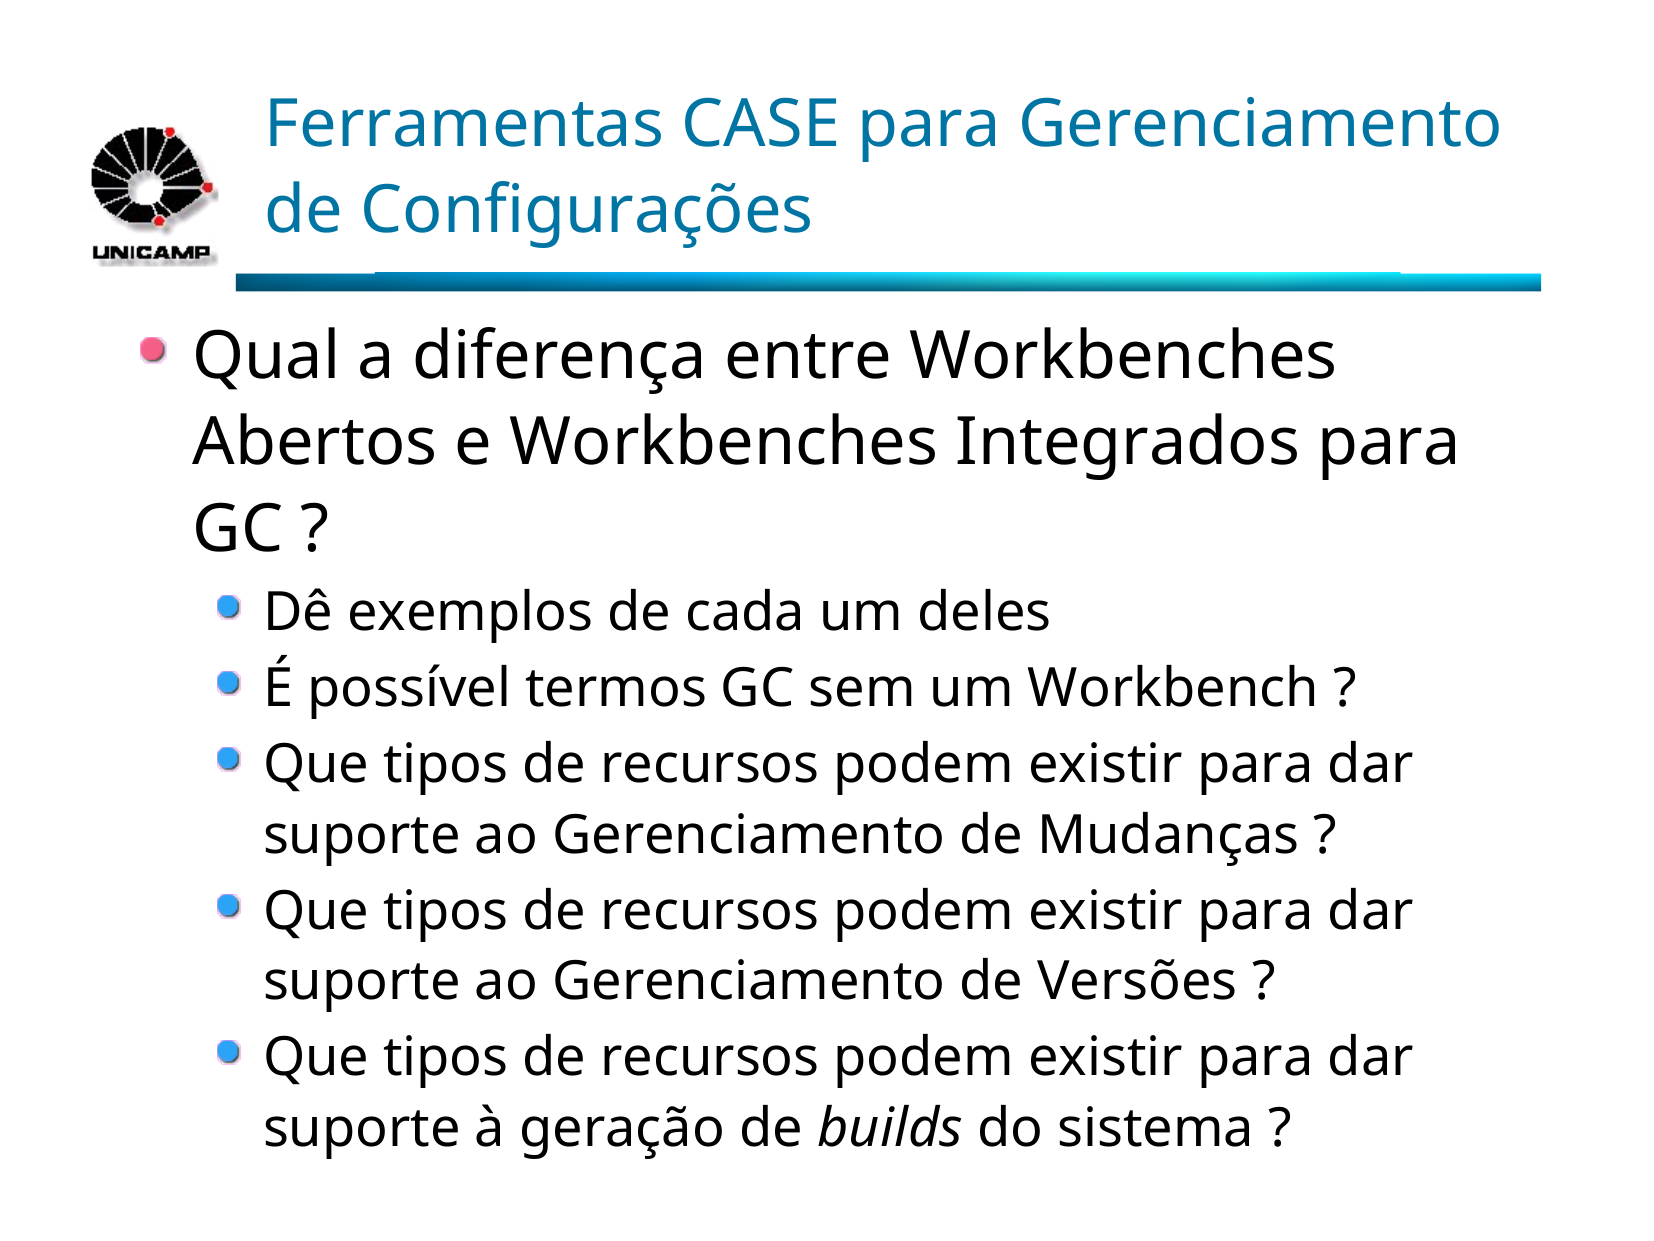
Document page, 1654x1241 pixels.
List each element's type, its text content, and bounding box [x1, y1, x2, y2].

list Qual a diferença entre Workbenches Abertos e Workbenches Integrados para GC ? Dê exemplos de cada um deles É possível termos GC sem um Workbench ? Que tipos de recursos podem existir para dar suporte ao Gerenciamento de Mudanças ? Que tipos de recursos podem existir para dar suporte ao Gerenciamento de Versões ? Que tipos de recursos podem existir para dar suporte à geração de builds do sistema ? [121, 309, 1534, 1167]
picture [125, 272, 1654, 295]
title Ferramentas CASE para Gerenciamento de Configurações [264, 57, 1534, 250]
